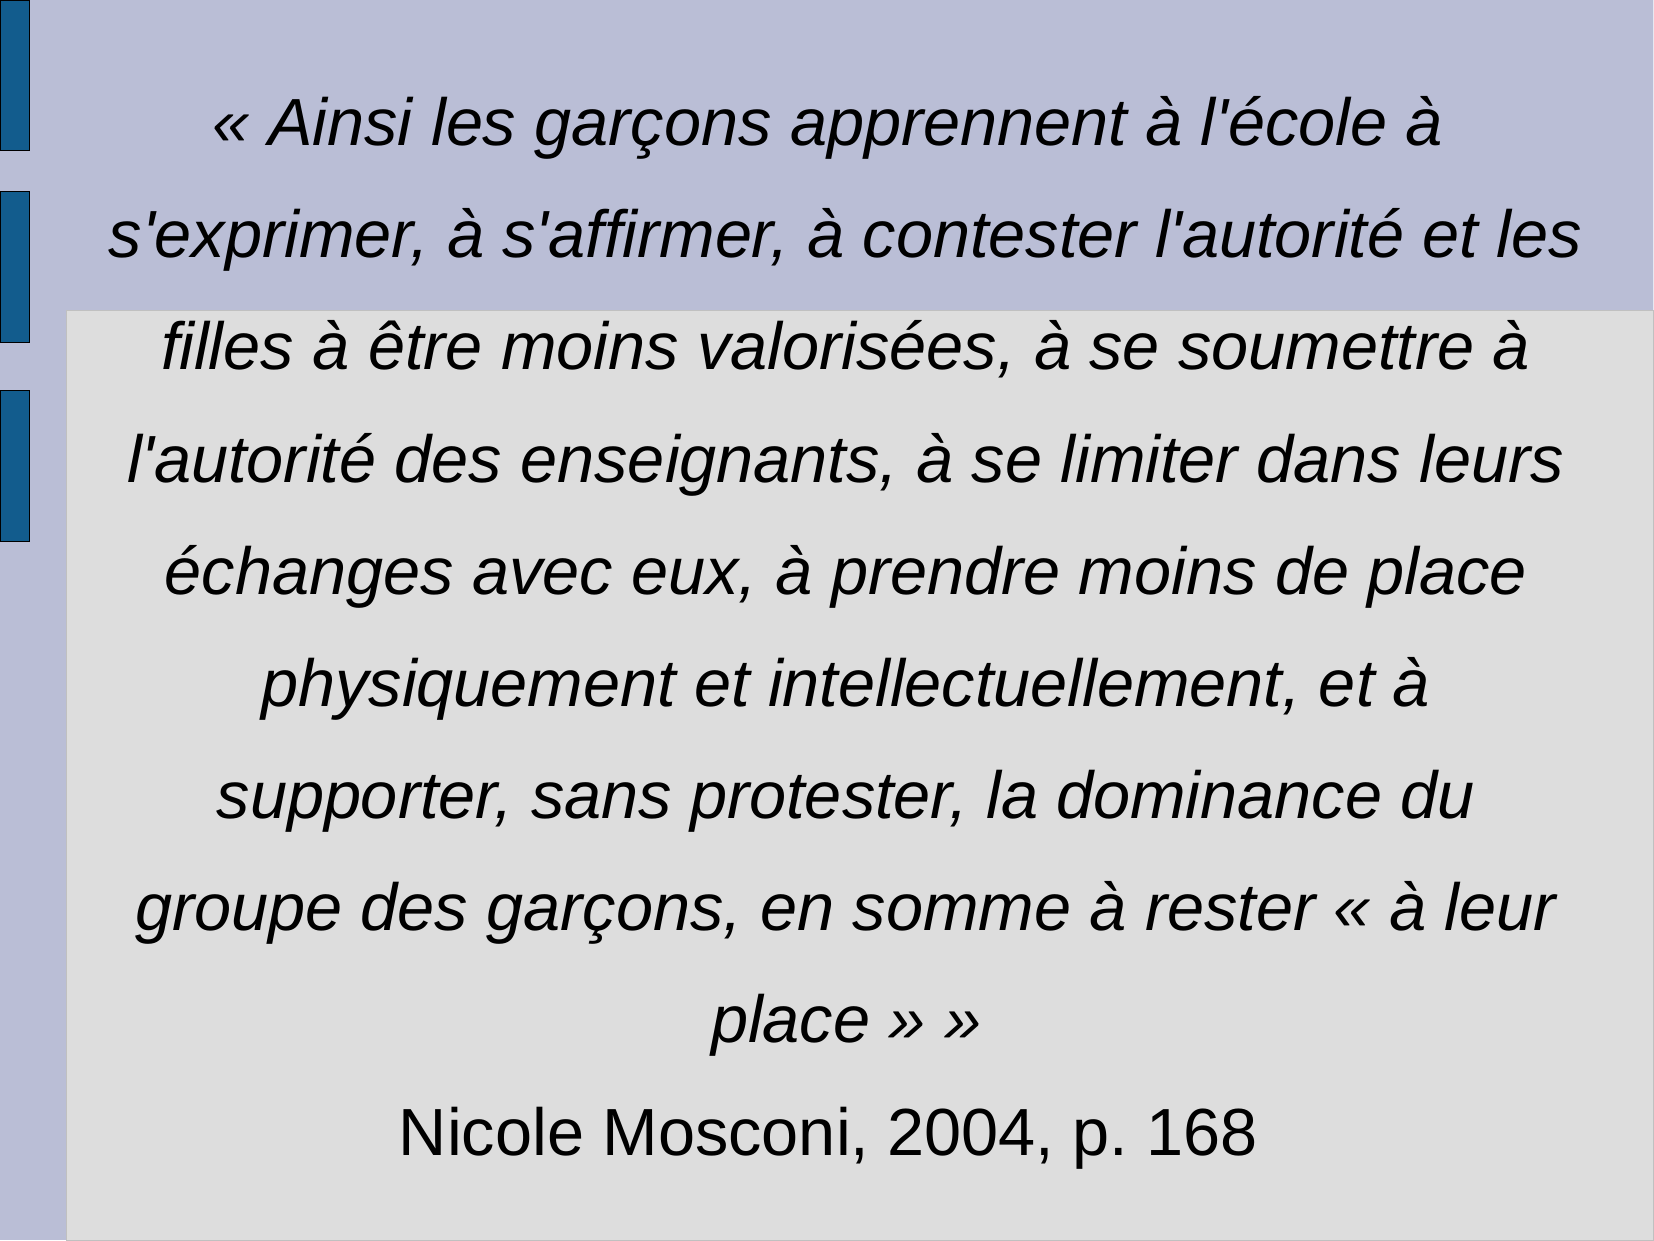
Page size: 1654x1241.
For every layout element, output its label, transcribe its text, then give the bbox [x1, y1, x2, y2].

subtitle « Ainsi les garçons apprennent à l'école à s'exprimer, à s'affirmer, à contester l'autorité et les filles à être moins valorisées, à se soumettre à l'autorité des enseignants, à se limiter dans leurs échanges avec eux, à prendre moins de place physiquement et intellectuellement, et à supporter, sans protester, la dominance du groupe des garçons, en somme à rester « à leur place » » Nicole Mosconi, 2004, p. 168 [72, 66, 1585, 1151]
